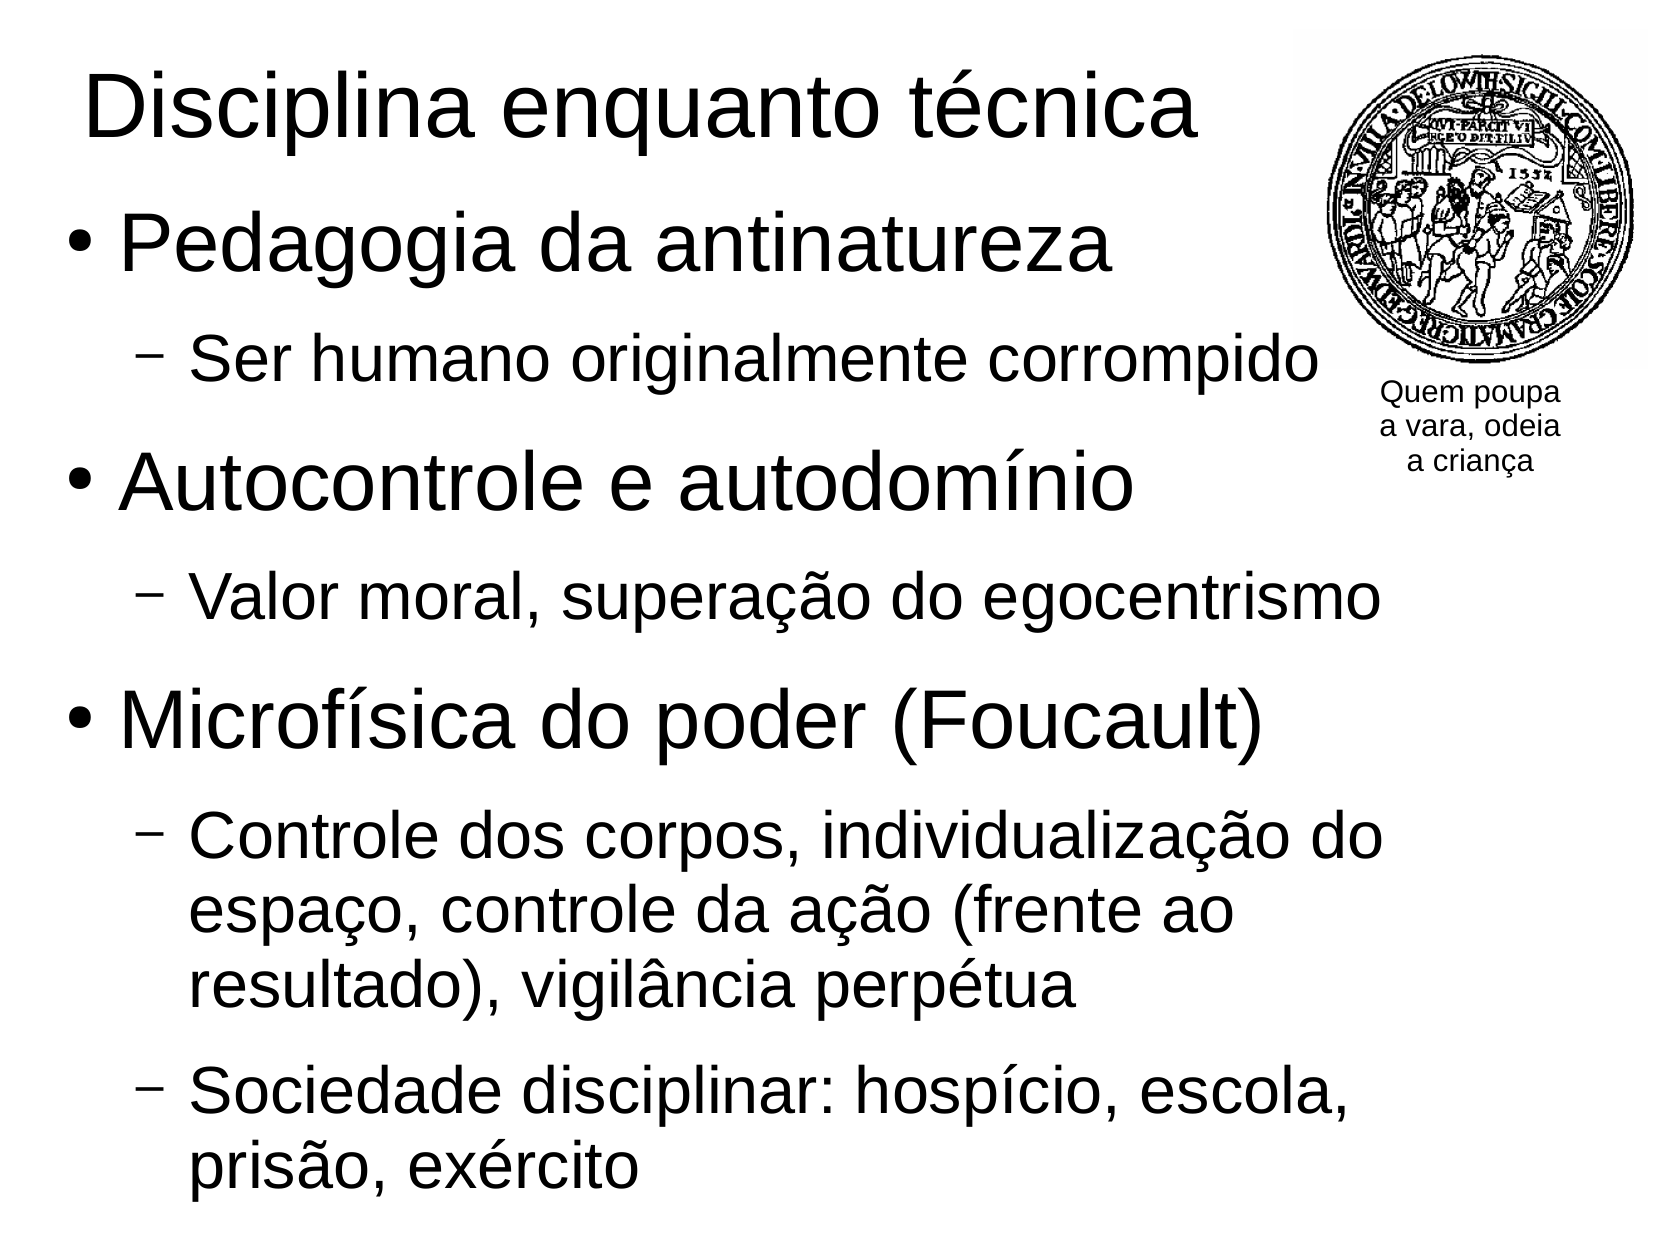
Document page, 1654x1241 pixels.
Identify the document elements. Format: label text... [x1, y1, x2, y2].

picture [1536, 29, 1648, 369]
text_box Quem poupa a vara, odeia a criança [1352, 366, 1589, 486]
list Pedagogia da antinatureza Ser humano originalmente corrompido Autocontrole e autodomínio Valor moral, superação do egocentrismo Microfísica do poder (Foucault) Controle dos corpos, individualização do espaço, controle da ação (frente ao resultado), vigilância perpétua Sociedade disciplinar: hospício, escola, prisão, exército [47, 196, 1536, 916]
title Disciplina enquanto técnica [82, 2, 1571, 210]
